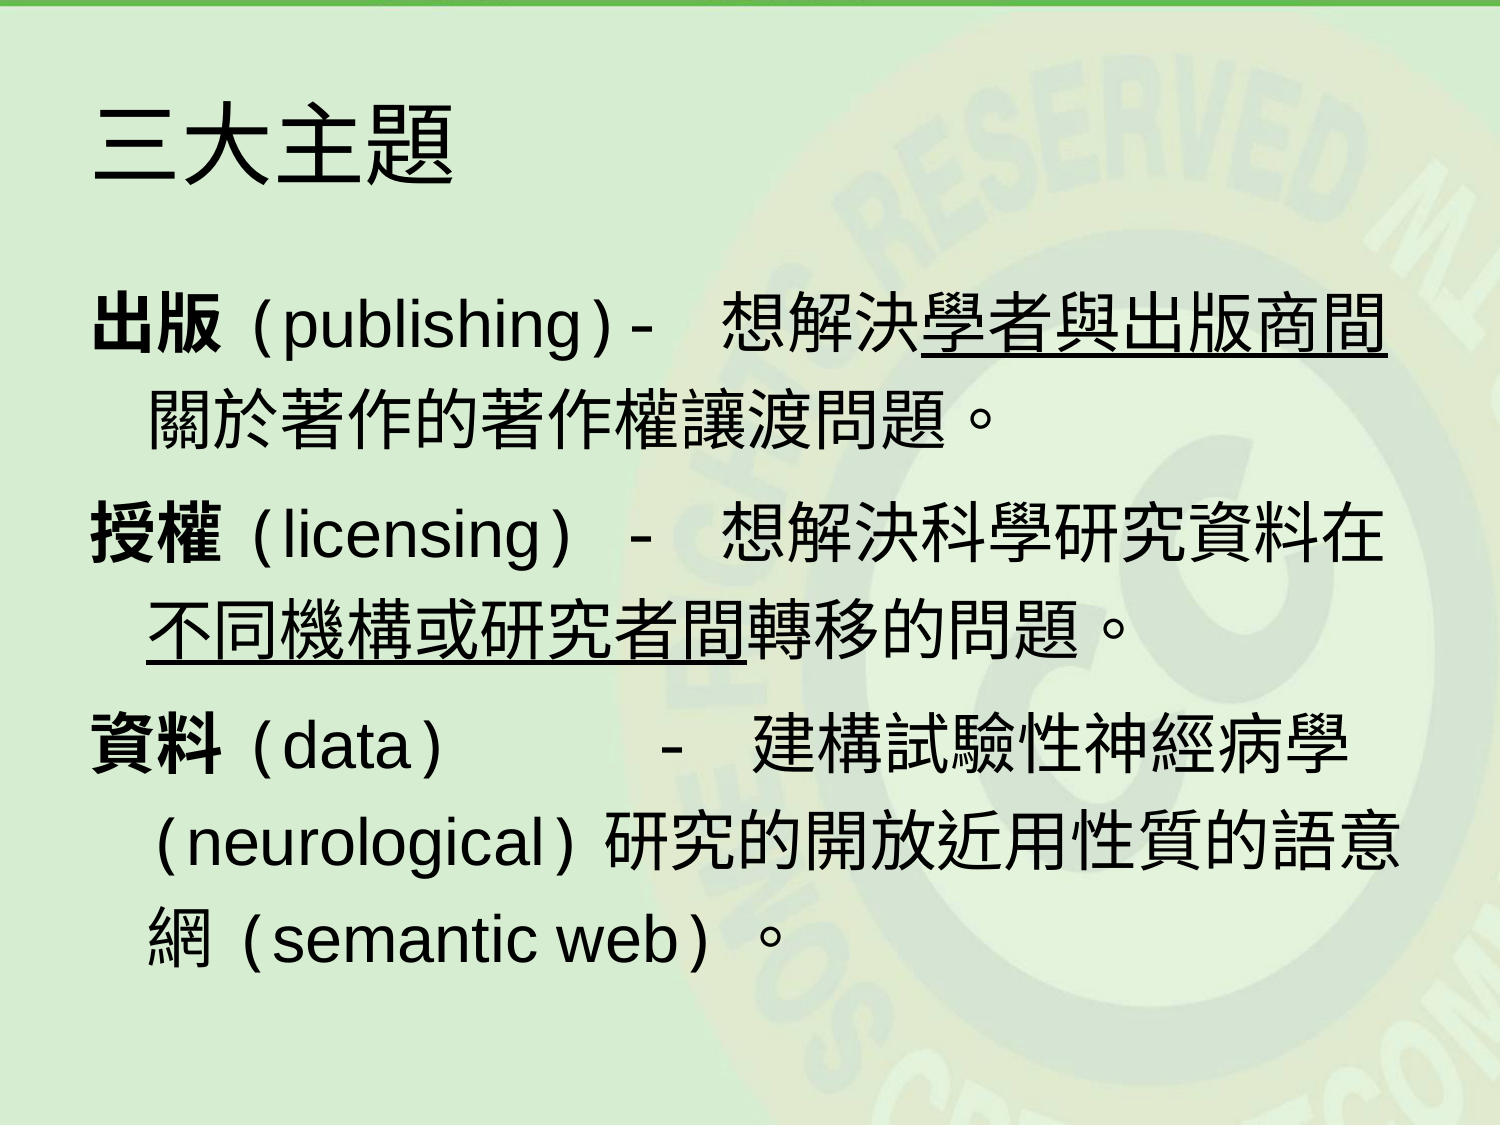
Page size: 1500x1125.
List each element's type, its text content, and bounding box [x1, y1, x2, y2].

picture [0, 0, 1500, 1125]
title 三大主題 [75, 45, 1426, 233]
list 出版(publishing)- 想解決學者與出版商間關於著作的著作權讓渡問題。 授權(licensing) - 想解決科學研究資料在不同機構或研究者間轉移的問題。 資料(data) - 建構試驗性神經病學(neurological)研究的開放近用性質的語意網(semantic web)。 [75, 262, 1426, 1006]
